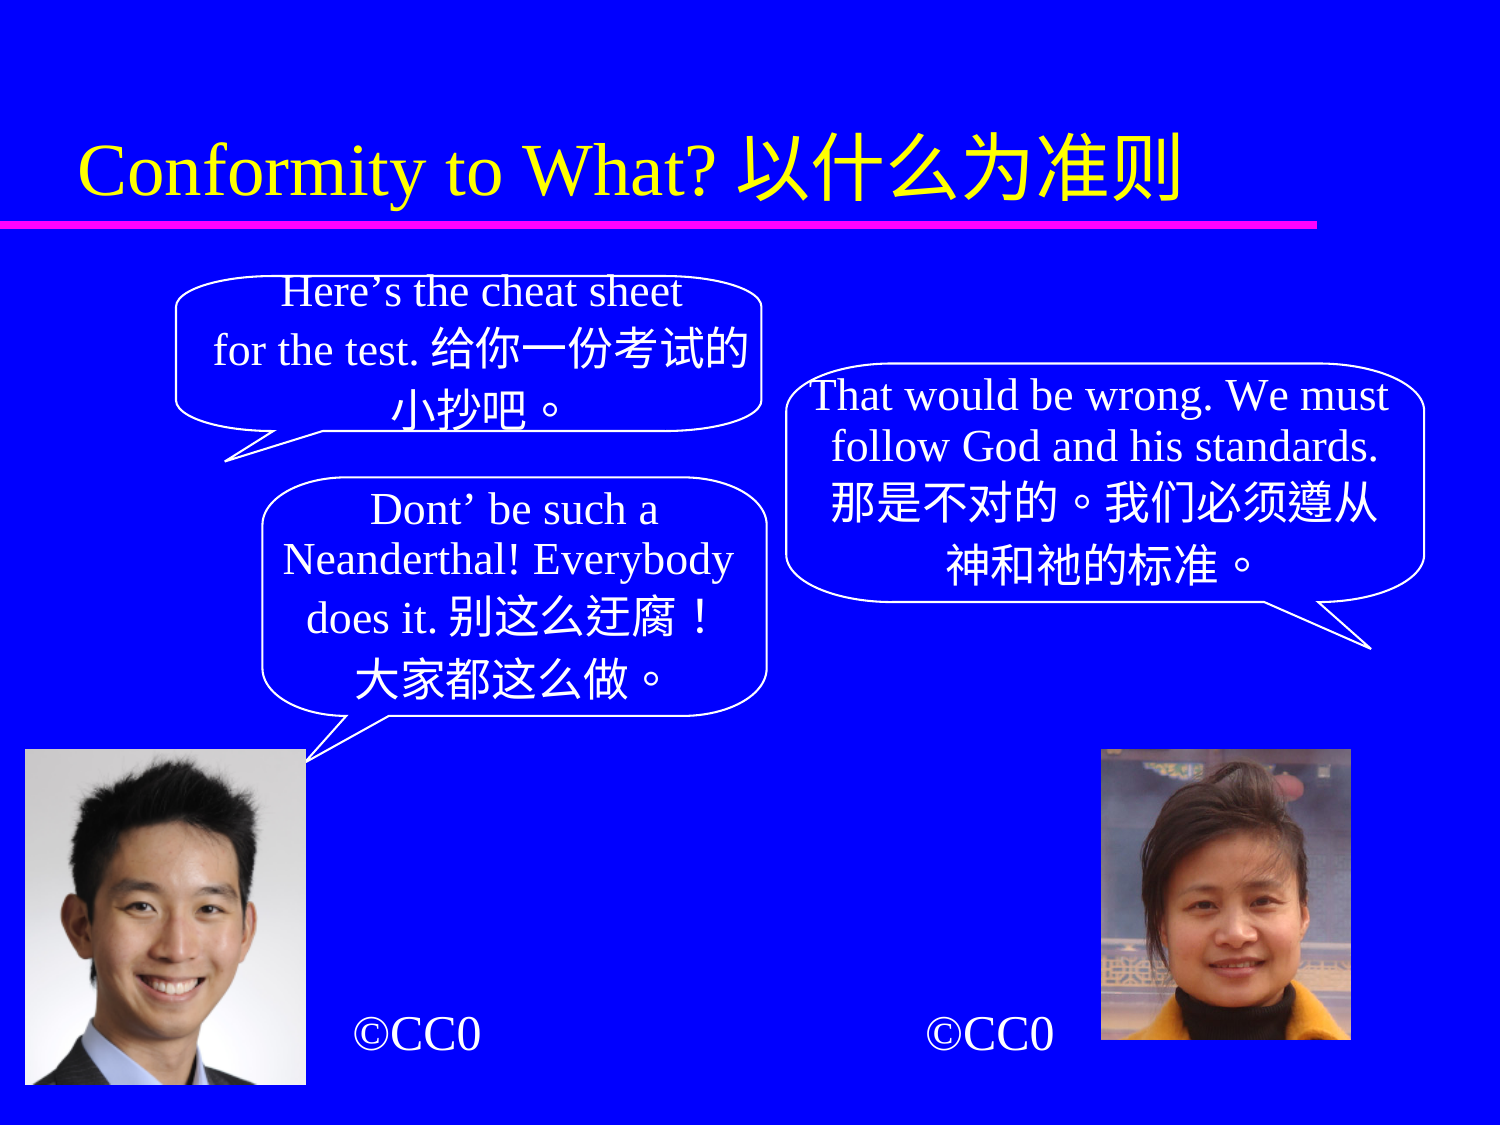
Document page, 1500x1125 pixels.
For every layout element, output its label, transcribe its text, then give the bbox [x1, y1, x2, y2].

text_box That would be wrong. We must follow God and his standards. 那是不对的。我们必须遵从 神和祂的标准。 [786, 363, 1425, 649]
picture [25, 749, 306, 1085]
text_box ©CC0 [337, 998, 526, 1069]
text_box ©CC0 [910, 998, 1098, 1069]
text_box Here’s the cheat sheet for the test.给你一份考试的 小抄吧。 [175, 276, 762, 462]
text_box Dont’ be such a Neanderthal! Everybody does it.别这么迂腐！ 大家都这么做。 [262, 477, 767, 762]
title Conformity to What?以什么为准则 [62, 43, 1338, 225]
picture [1101, 749, 1351, 1040]
